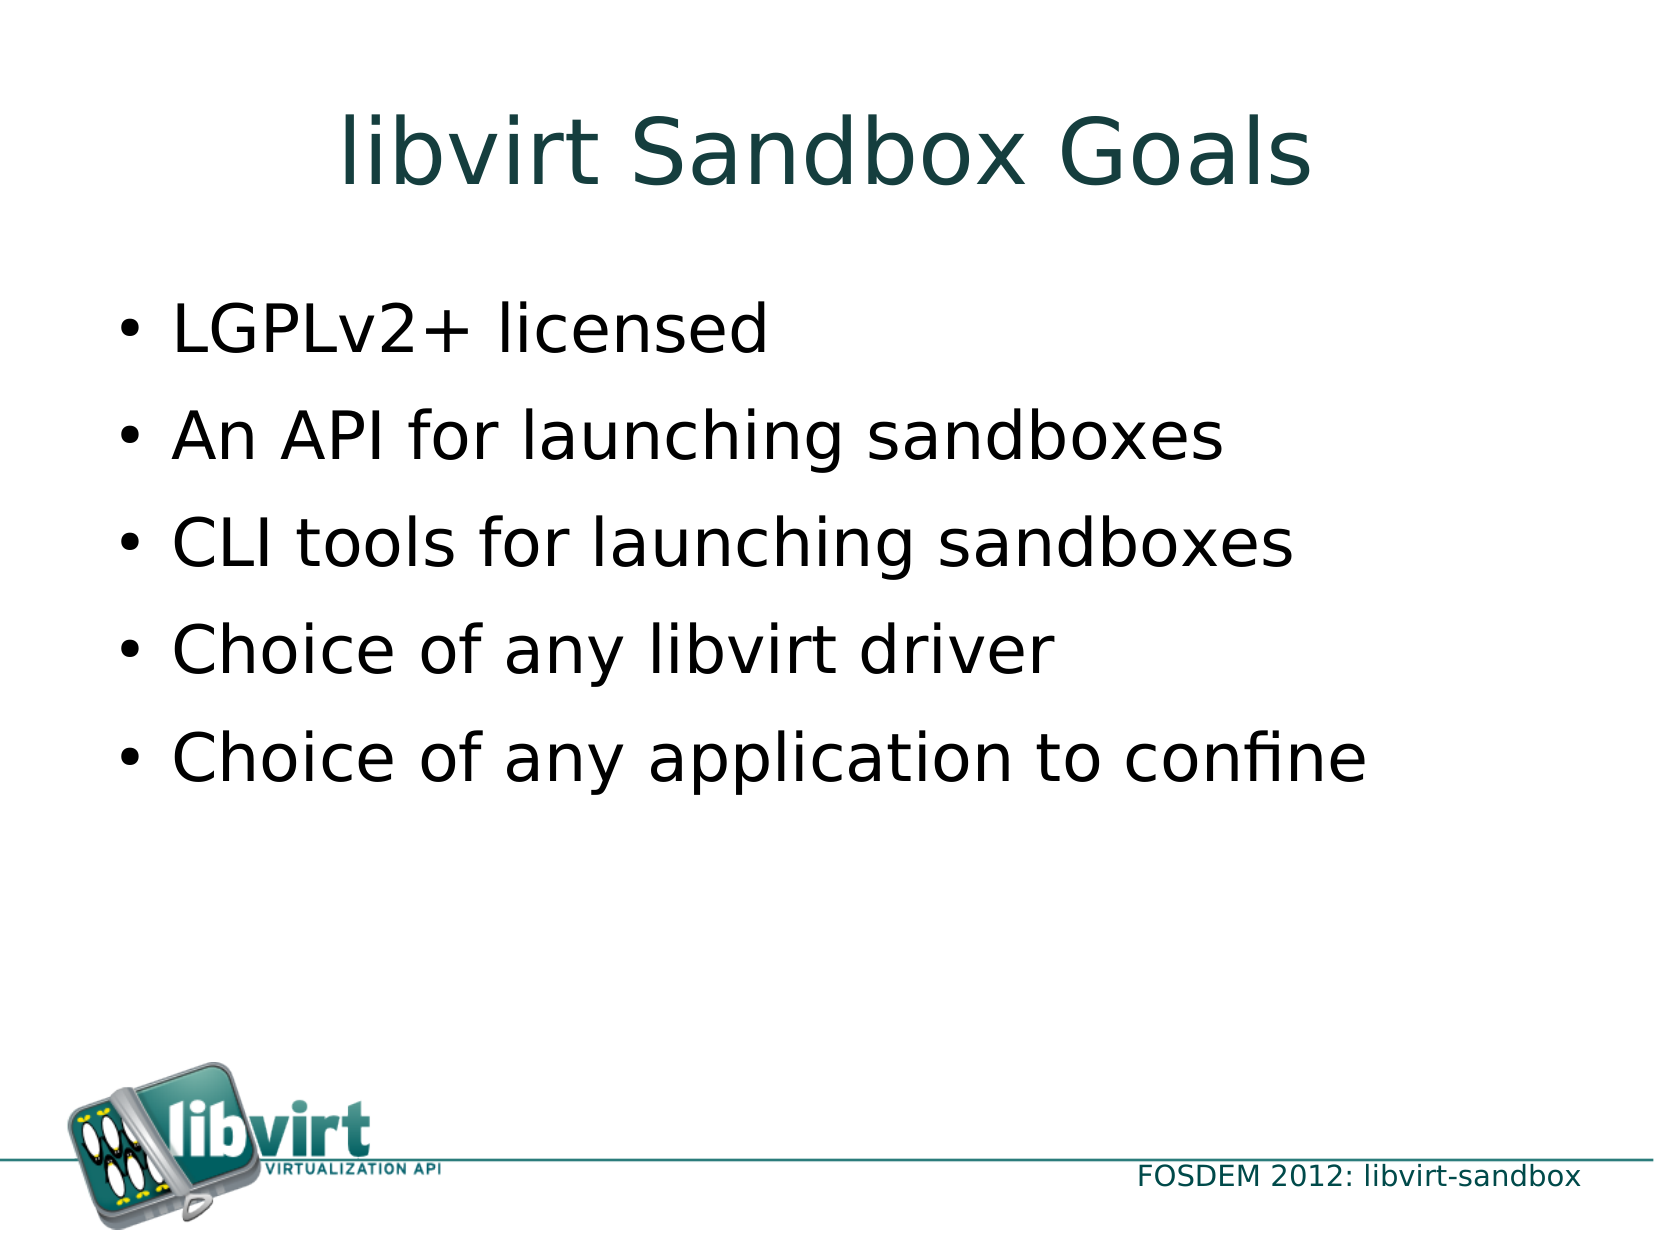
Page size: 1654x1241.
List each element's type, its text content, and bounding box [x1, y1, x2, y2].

text_box FOSDEM 2012: libvirt-sandbox [1122, 1151, 1654, 1211]
picture [0, 1062, 1654, 1230]
title libvirt Sandbox Goals [82, 49, 1571, 257]
list LGPLv2+ licensed An API for launching sandboxes CLI tools for launching sandboxes Choice of any libvirt driver Choice of any application to confine [82, 290, 1571, 1062]
